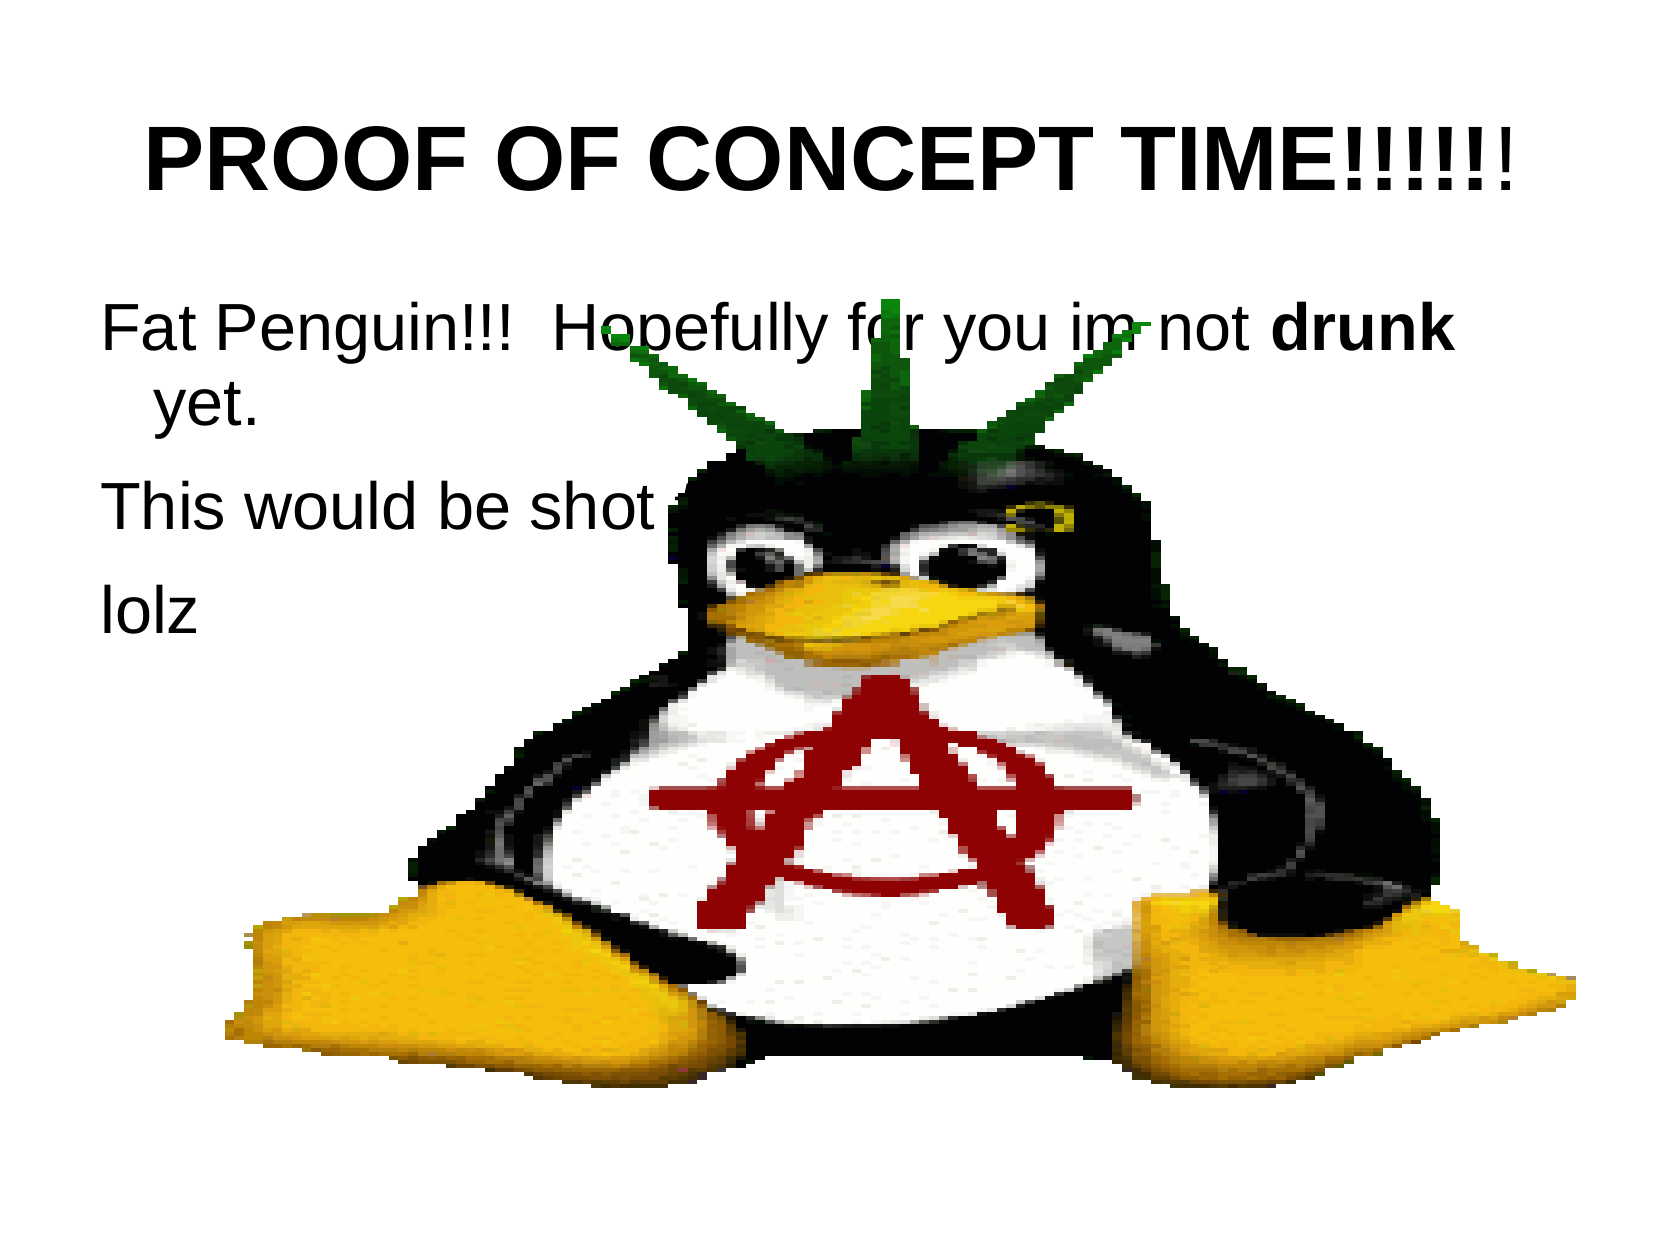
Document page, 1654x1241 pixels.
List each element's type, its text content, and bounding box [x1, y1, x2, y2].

list Fat Penguin!!! Hopefully for you im not drunk yet. This would be shot #7 lolz [82, 290, 1571, 1109]
title PROOF OF CONCEPT TIME!!!!!! [86, 55, 1576, 263]
picture [225, 299, 1576, 1088]
